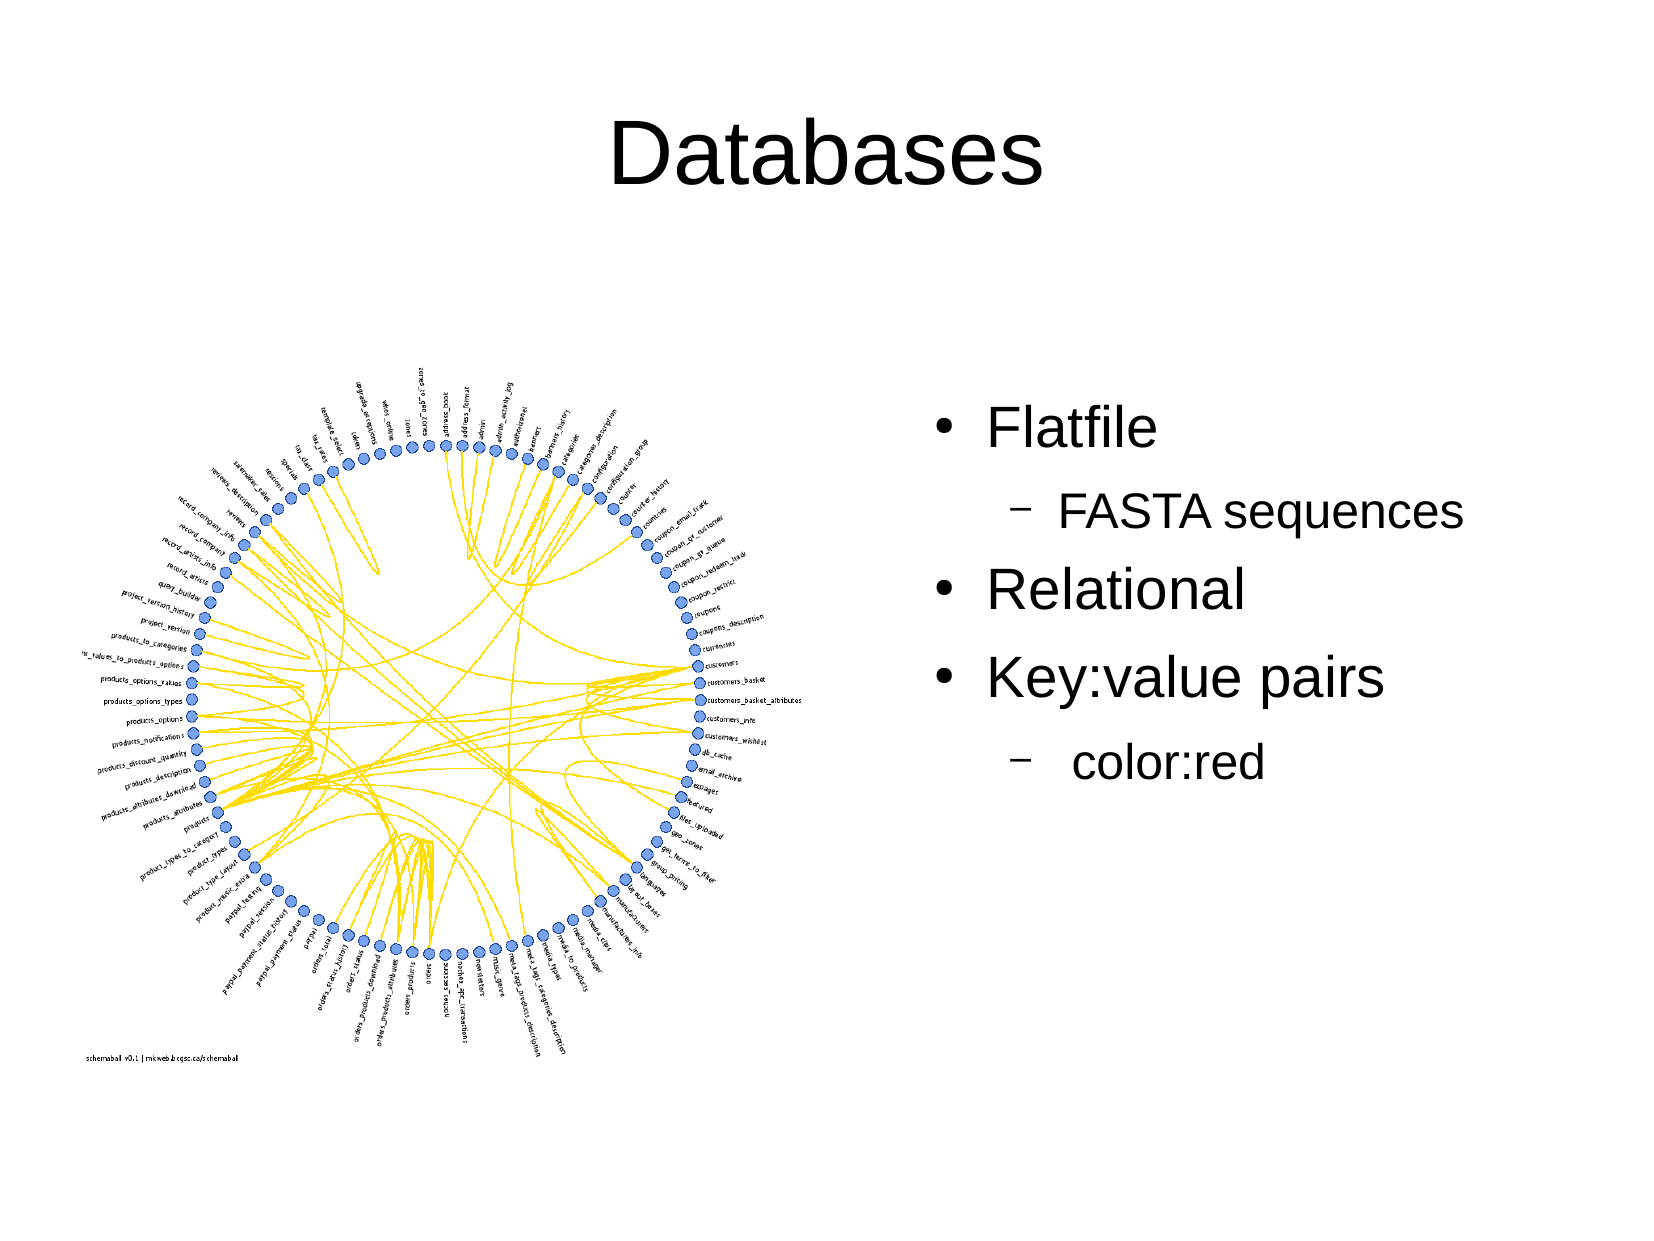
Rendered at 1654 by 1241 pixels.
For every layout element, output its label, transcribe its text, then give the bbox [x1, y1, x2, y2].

picture [82, 336, 809, 1063]
title Databases [82, 49, 1571, 257]
list Flatfile FASTA sequences Relational Key:value pairs color:red [845, 290, 1572, 1109]
